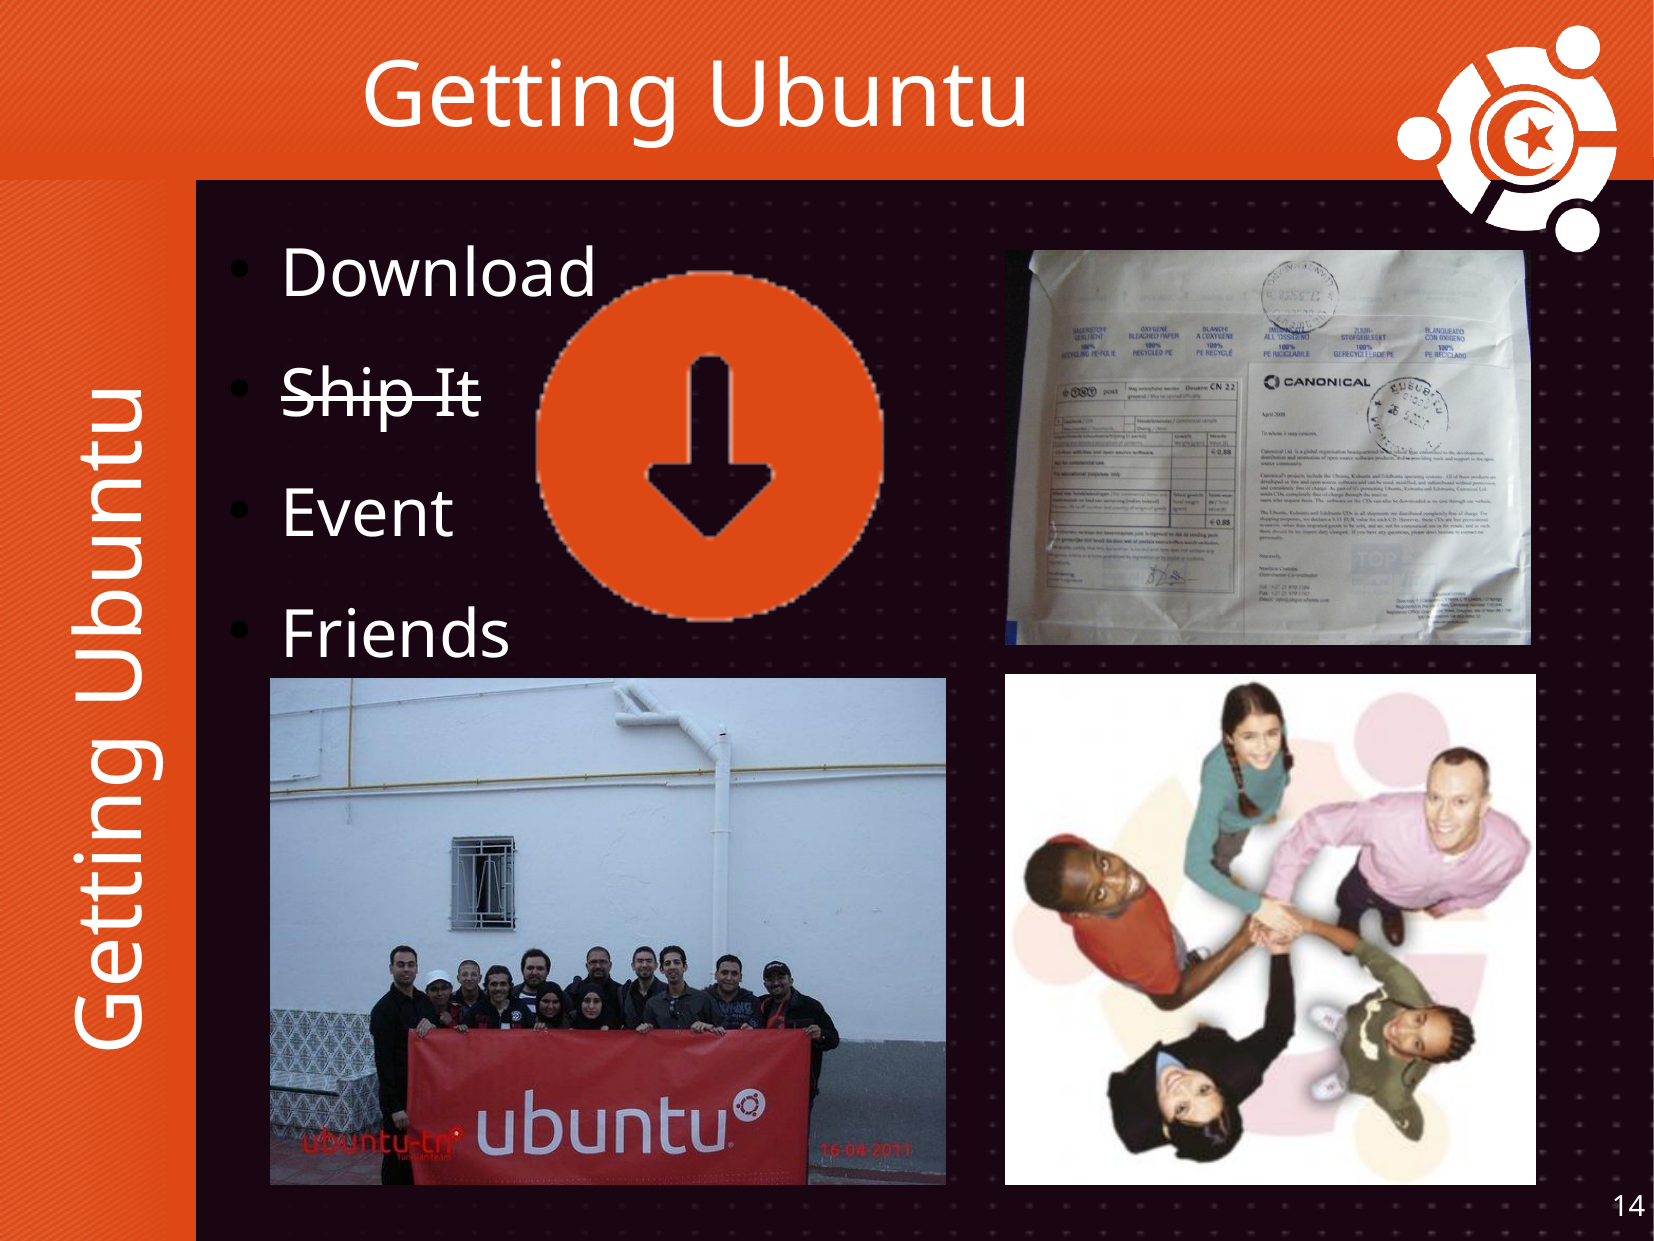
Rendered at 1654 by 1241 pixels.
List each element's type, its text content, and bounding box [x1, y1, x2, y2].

title Getting Ubuntu [17, 210, 196, 1229]
list Download Ship It Event Friends [210, 225, 1639, 1186]
picture [0, 0, 1654, 1241]
title Getting Ubuntu [0, 2, 1394, 181]
